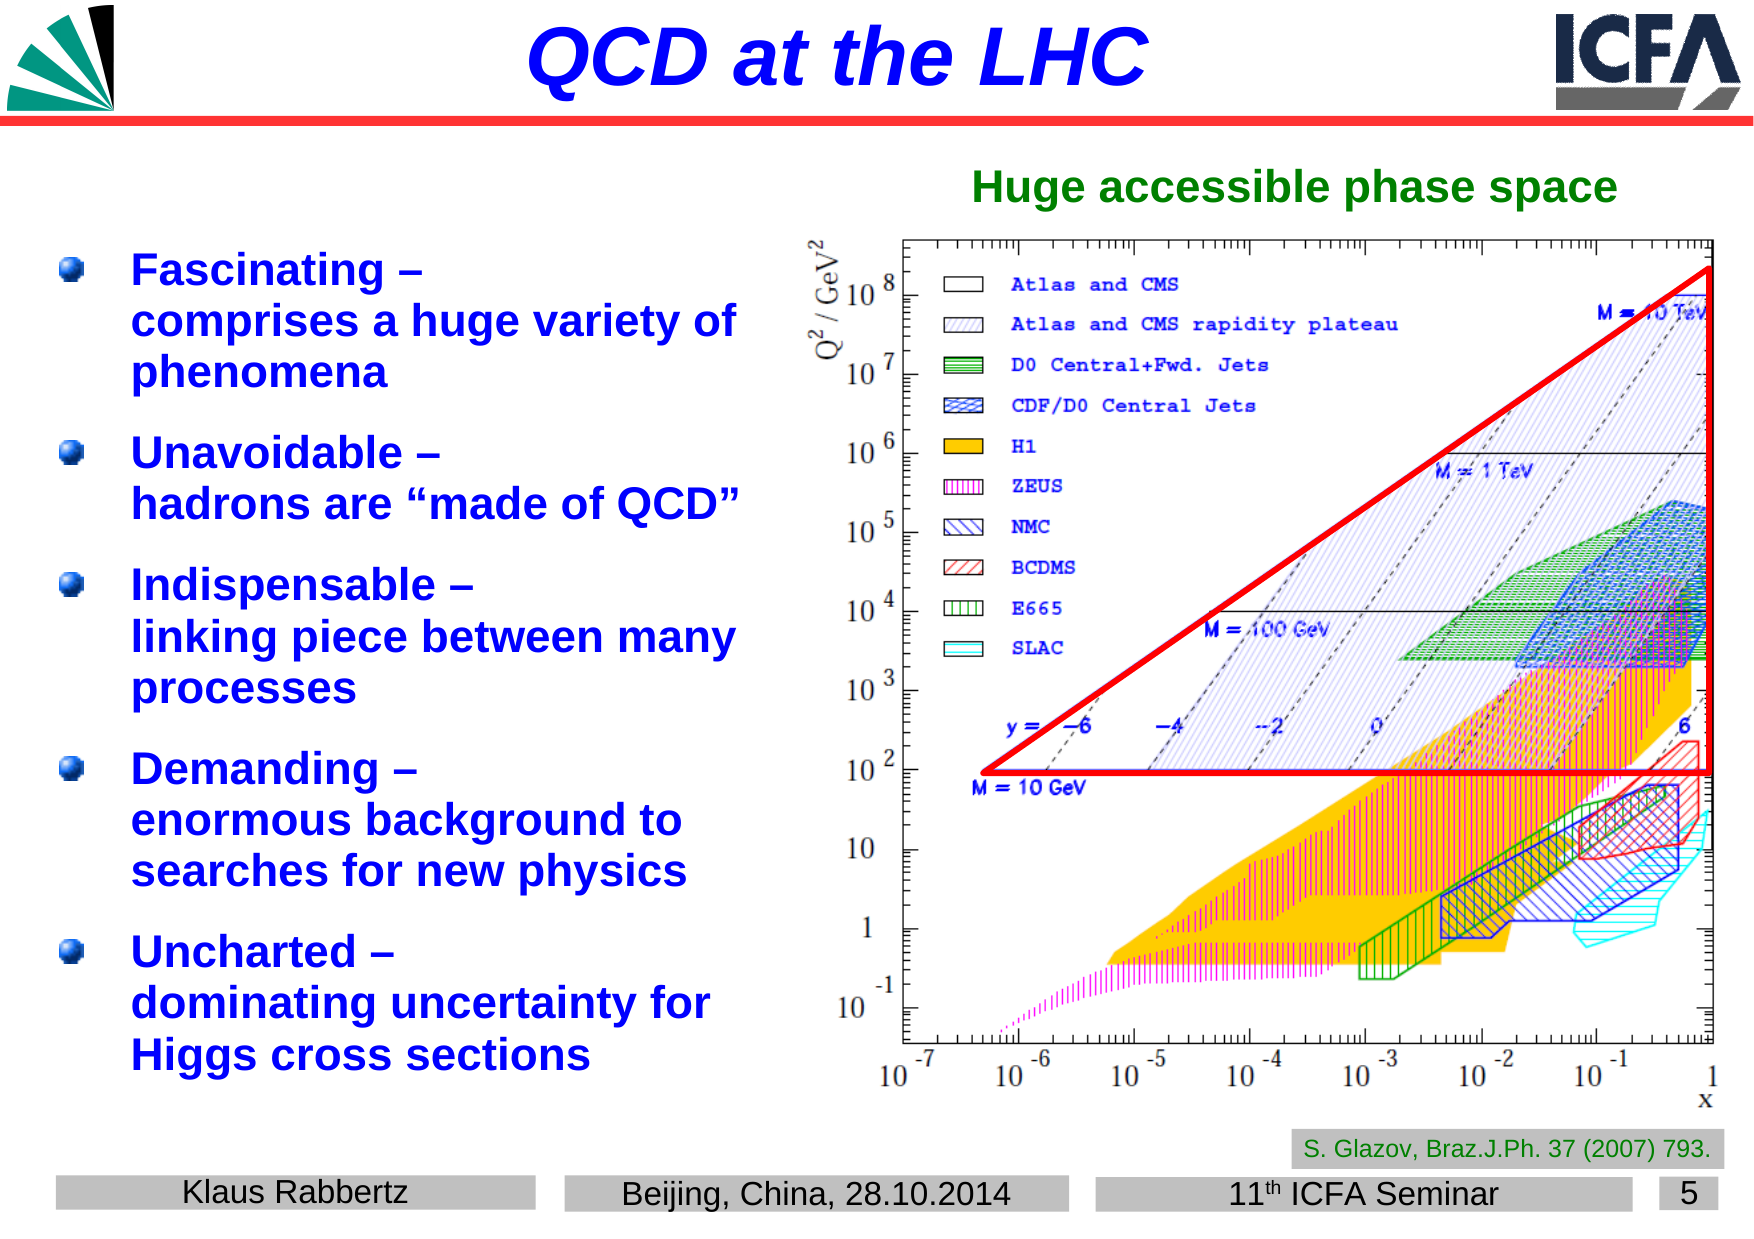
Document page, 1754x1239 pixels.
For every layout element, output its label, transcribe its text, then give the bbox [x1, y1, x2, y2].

picture [795, 229, 1726, 1118]
text_box Huge accessible phase space [959, 155, 1631, 219]
title QCD at the LHC [129, 0, 1545, 114]
text_box S. Glazov, Braz.J.Ph. 37 (2007) 793. [1291, 1128, 1722, 1169]
list Fascinating – comprises a huge variety of phenomena Unavoidable – hadrons are “made of QCD” Indispensable – linking piece between many processes Demanding – enormous background to searches for new physics Uncharted – dominating uncertainty for Higgs cross sections [47, 243, 764, 1080]
picture [7, 5, 114, 112]
picture [1556, 14, 1741, 110]
